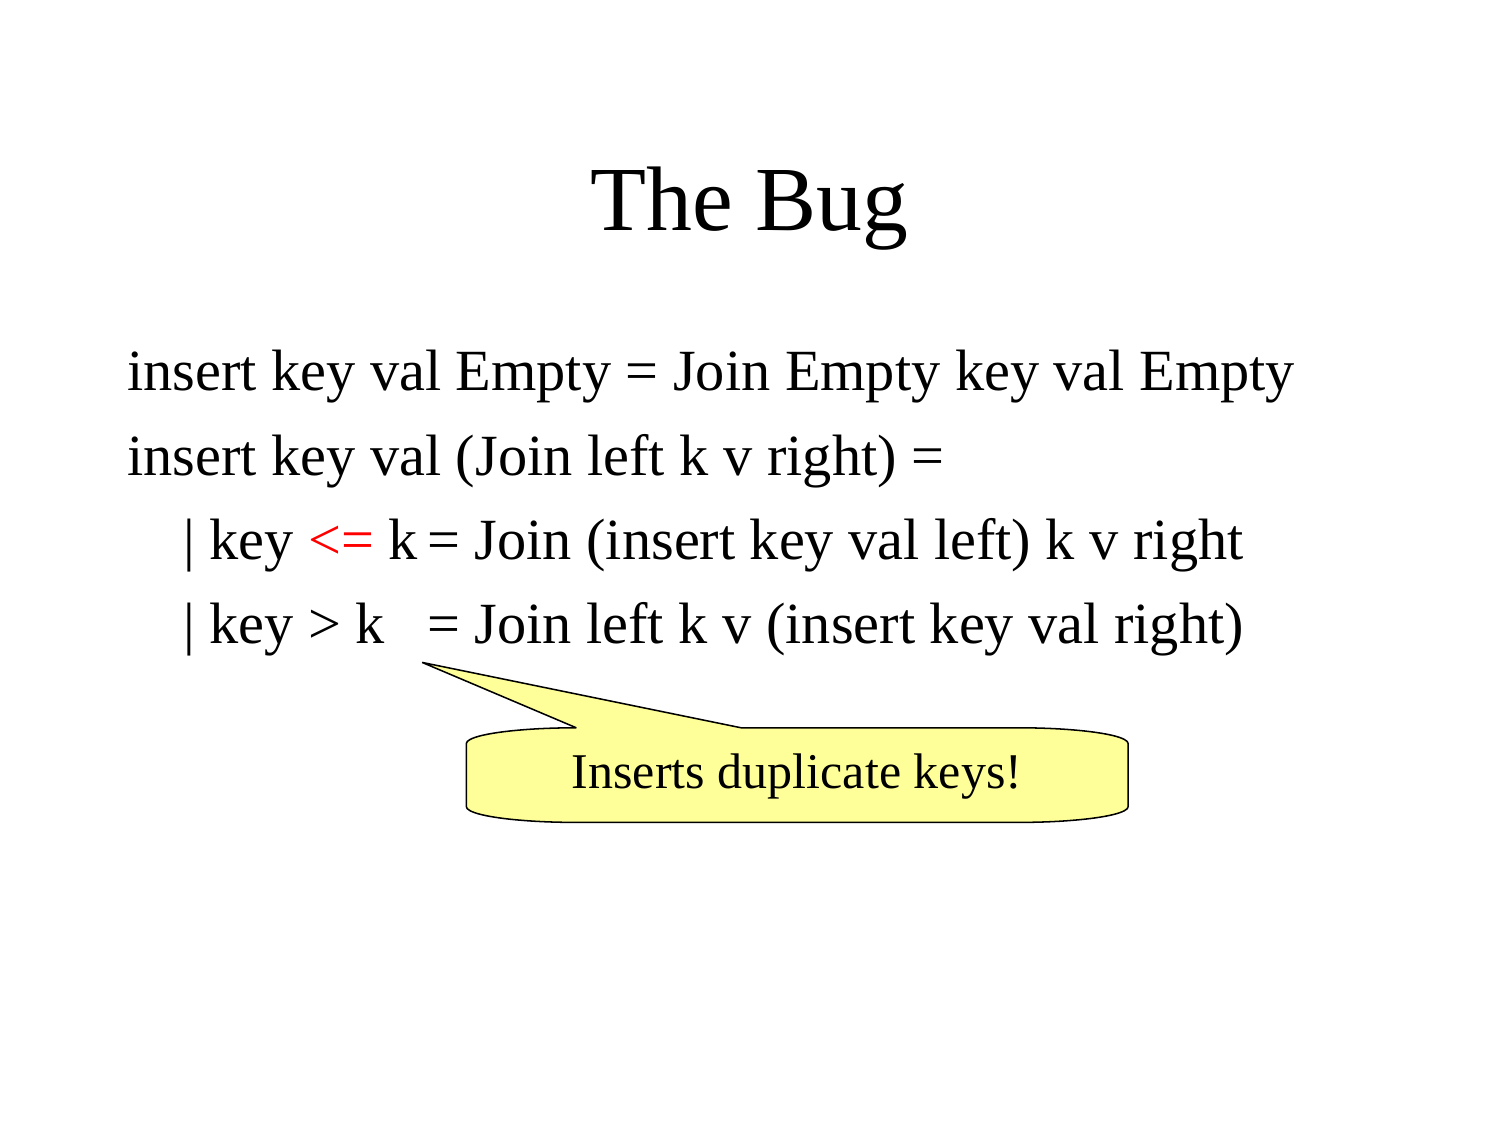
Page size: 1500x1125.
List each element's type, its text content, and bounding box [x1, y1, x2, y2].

list insert key val Empty = Join Empty key val Empty insert key val (Join left k v right) = | key <= k = Join (insert key val left) k v right | key > k = Join left k v (insert key val right) [112, 324, 1388, 1000]
title The Bug [112, 99, 1388, 288]
text_box Inserts duplicate keys! [422, 662, 1129, 823]
